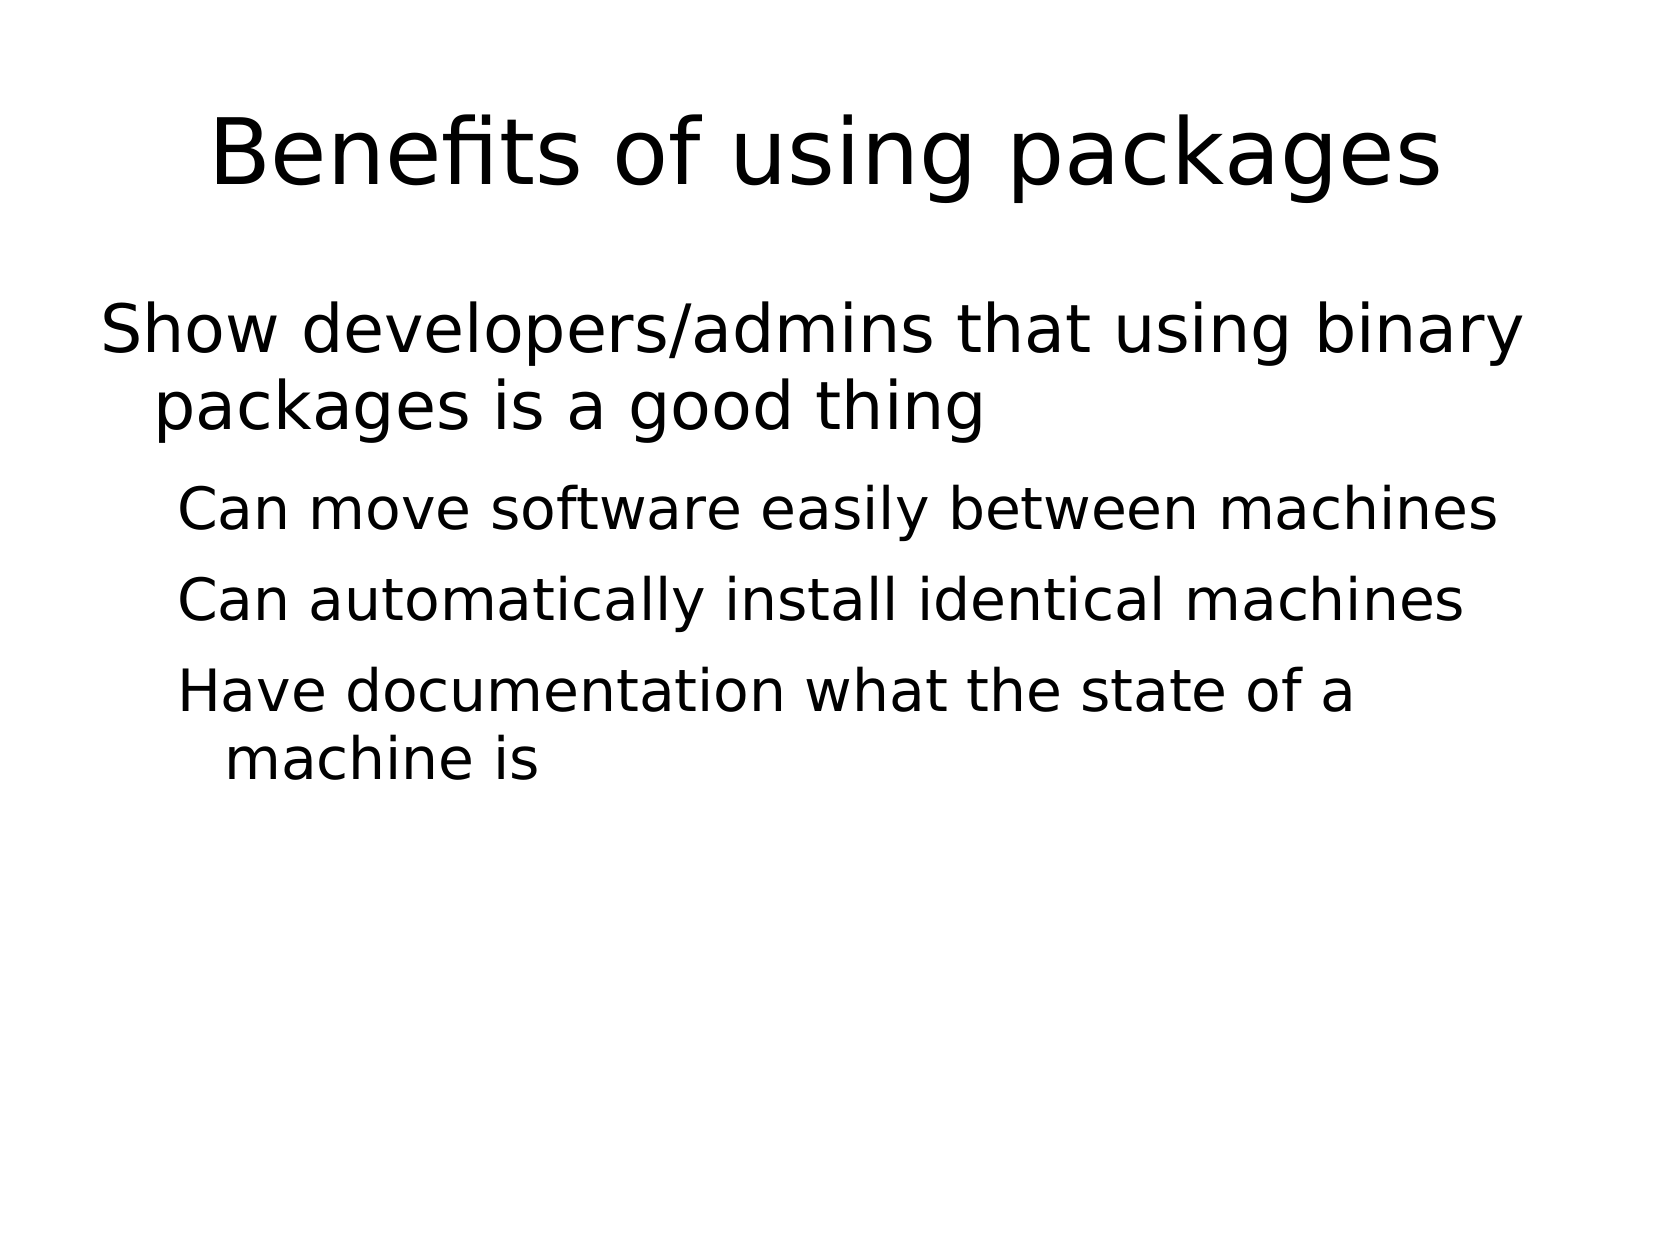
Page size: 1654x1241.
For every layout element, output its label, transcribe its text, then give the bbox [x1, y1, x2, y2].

title Benefits of using packages [82, 56, 1571, 250]
list Show developers/admins that using binary packages is a good thing Can move software easily between machines Can automatically install identical machines Have documentation what the state of a machine is [82, 290, 1571, 1094]
